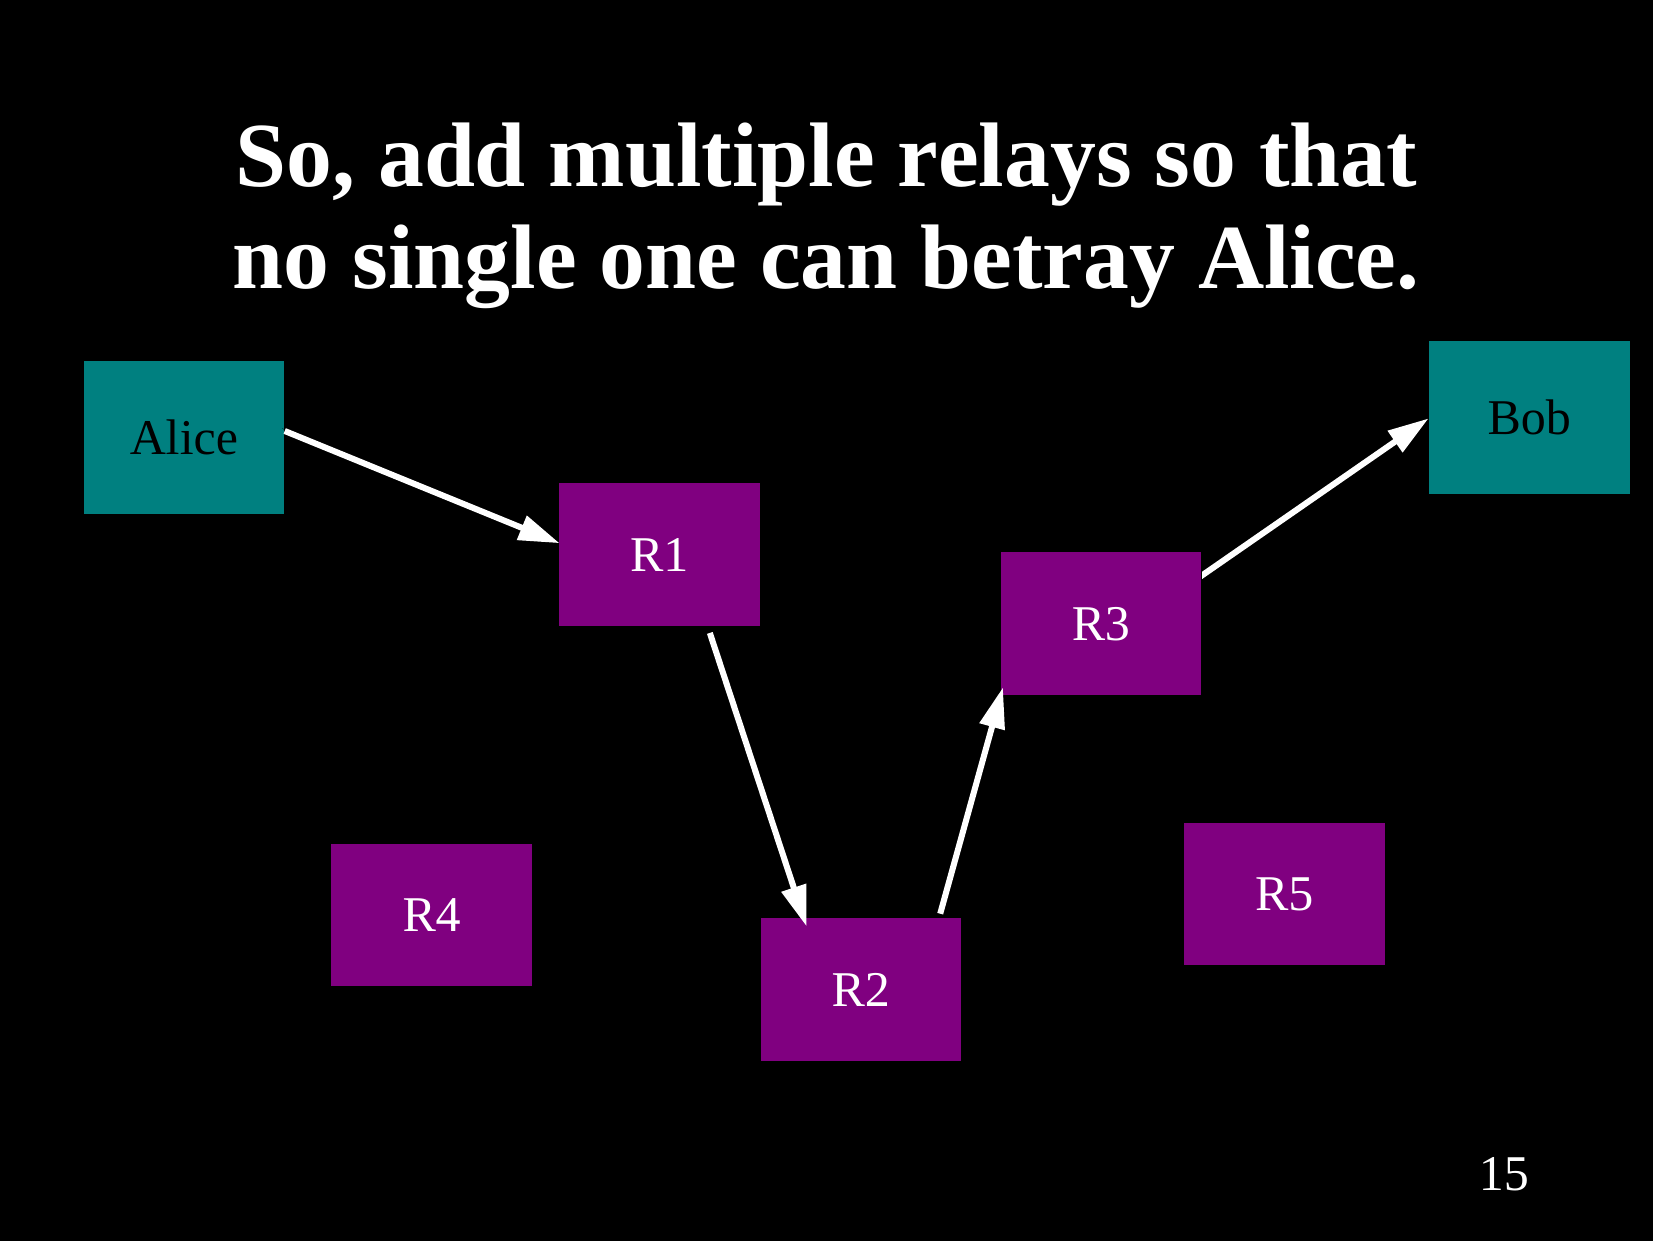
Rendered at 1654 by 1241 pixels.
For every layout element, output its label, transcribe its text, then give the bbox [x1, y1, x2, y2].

text_box R4 [330, 843, 533, 987]
text_box Bob [1428, 340, 1631, 495]
text_box R1 [558, 482, 761, 627]
title So, add multiple relays so that no single one can betray Alice. [121, 86, 1534, 327]
text_box R2 [760, 917, 962, 1062]
text_box R3 [1000, 551, 1202, 696]
text_box R5 [1183, 822, 1386, 966]
text_box Alice [83, 360, 285, 515]
